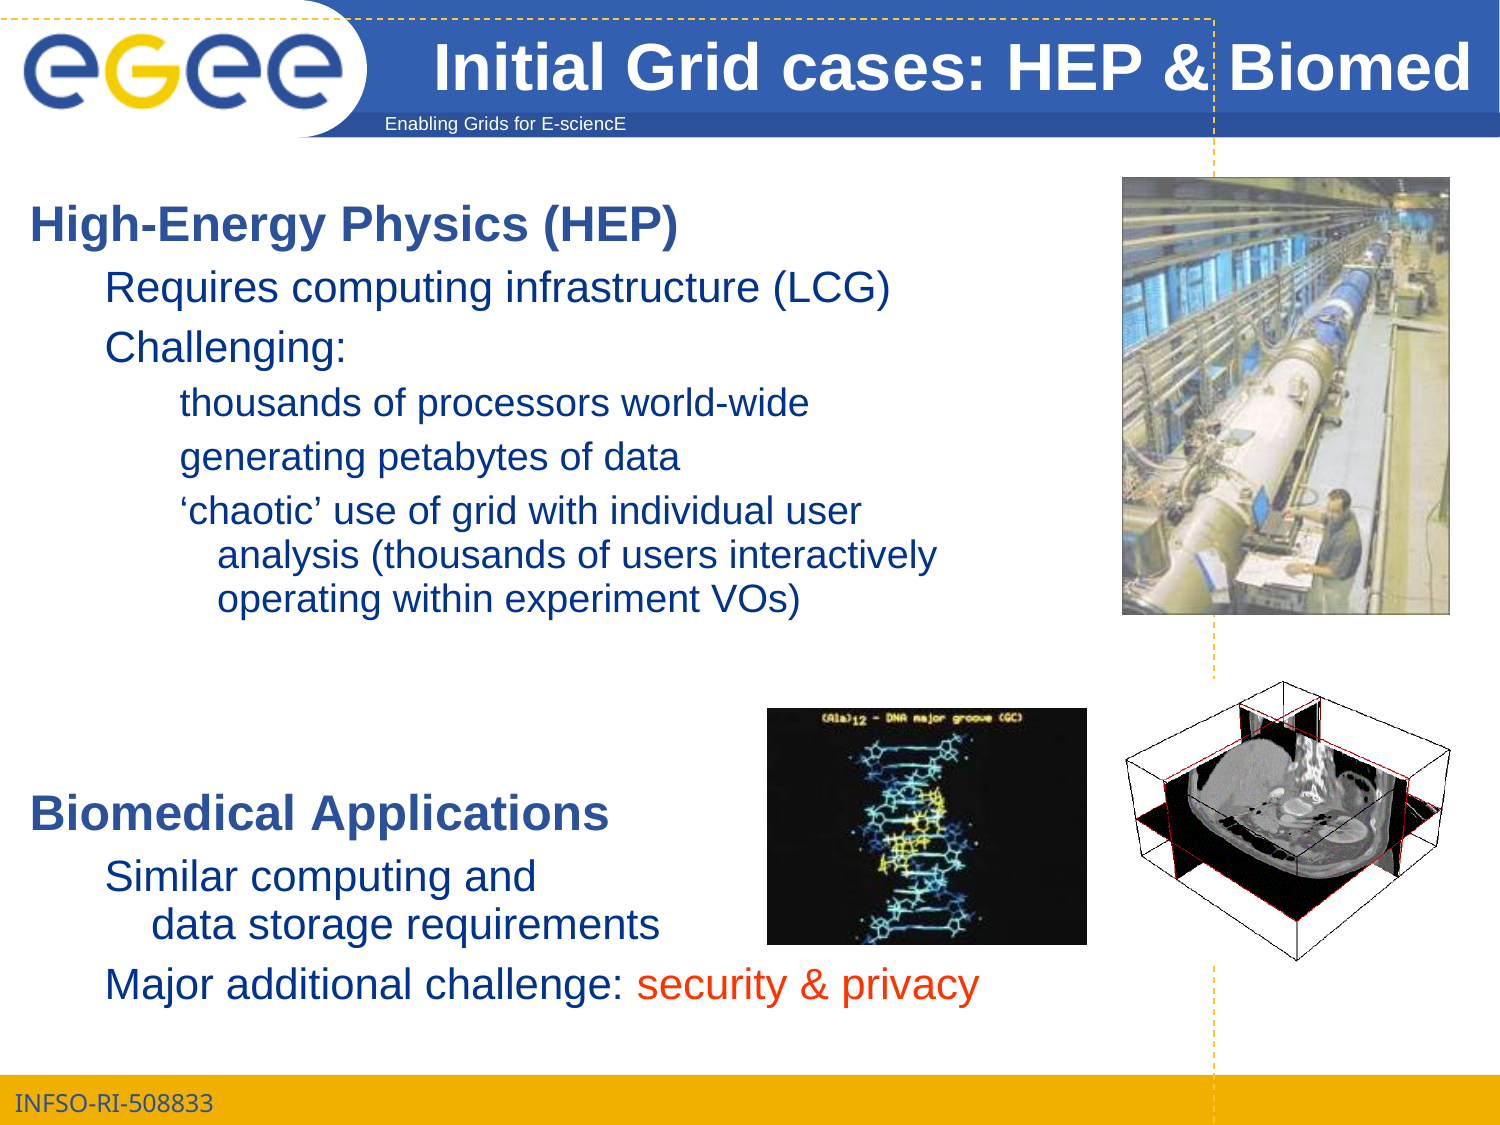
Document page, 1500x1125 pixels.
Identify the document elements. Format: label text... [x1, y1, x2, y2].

list High-Energy Physics (HEP) Requires computing infrastructure (LCG) Challenging: thousands of processors world-wide generating petabytes of data ‘chaotic’ use of grid with individual user analysis (thousands of users interactively operating within experiment VOs) Biomedical Applications Similar computing and data storage requirements Major additional challenge: security & privacy [0, 18, 1214, 1125]
picture [1122, 679, 1459, 963]
title Initial Grid cases: HEP & Biomed [369, 0, 1475, 195]
picture [767, 708, 1087, 945]
picture [1122, 177, 1450, 615]
